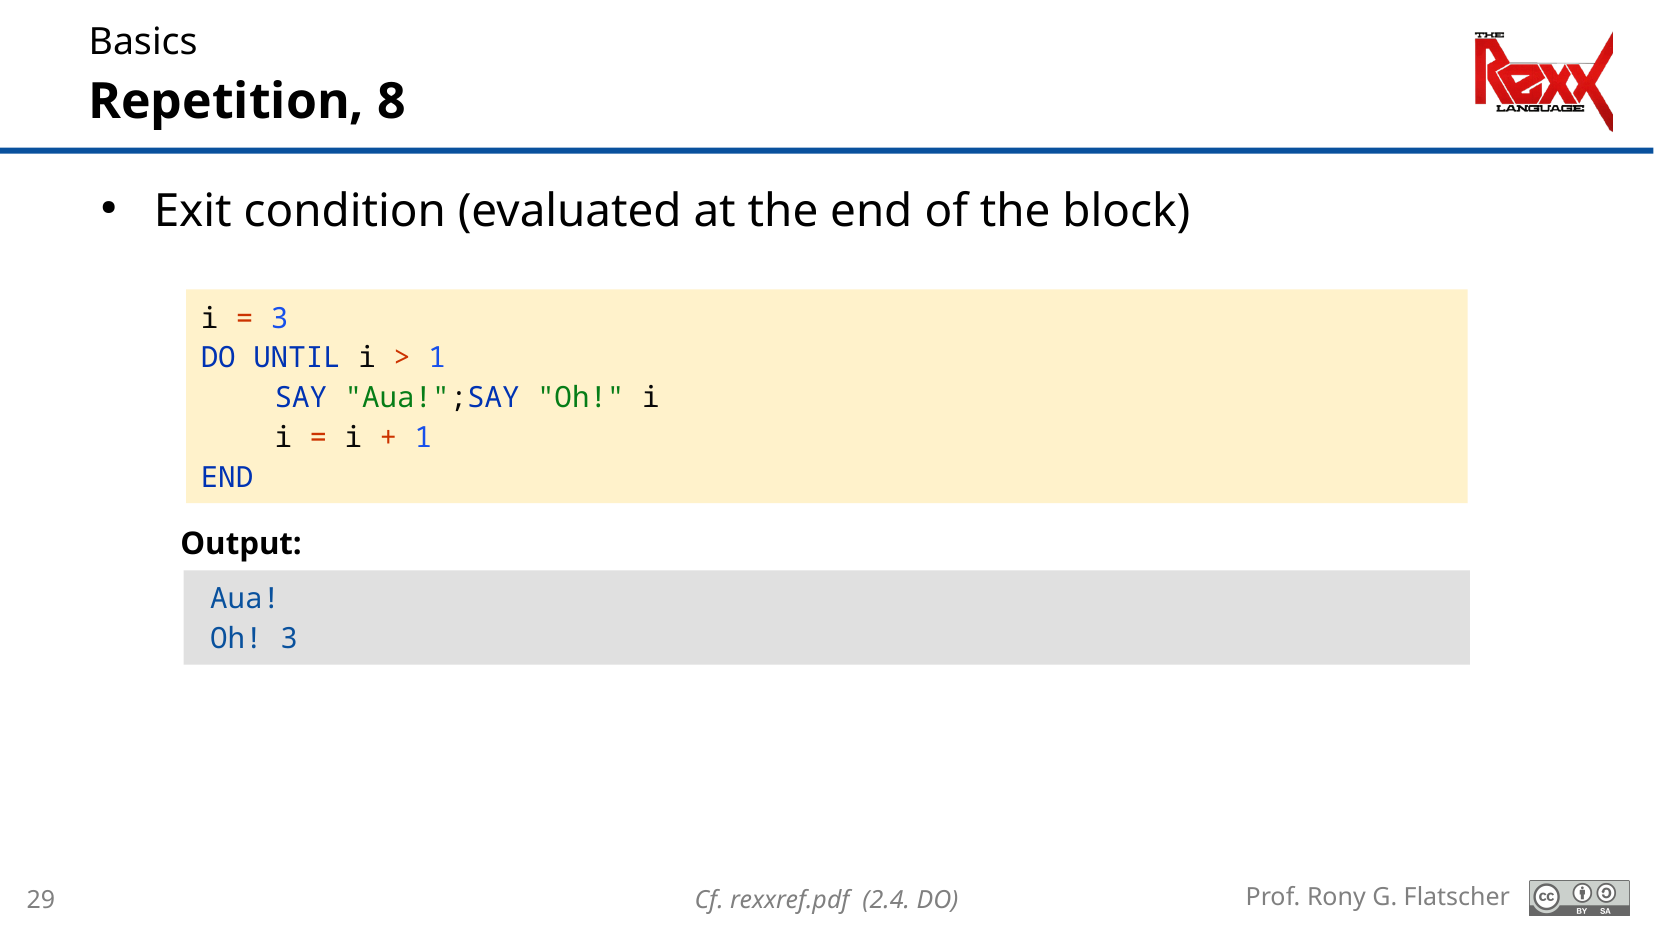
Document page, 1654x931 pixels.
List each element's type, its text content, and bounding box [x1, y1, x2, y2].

text_box Cf. rexxref.pdf (2.4. DO) [0, 874, 1654, 922]
text_box i = 3 DO UNTIL i > 1 SAY "Aua!";SAY "Oh!" i i = i + 1 END [186, 289, 1468, 495]
title Basics Repetition, 8 [29, 0, 1654, 148]
list Exit condition (evaluated at the end of the block) [82, 177, 1571, 266]
text_box Output: [165, 513, 332, 570]
text_box Aua! Oh! 3 [183, 570, 1470, 662]
